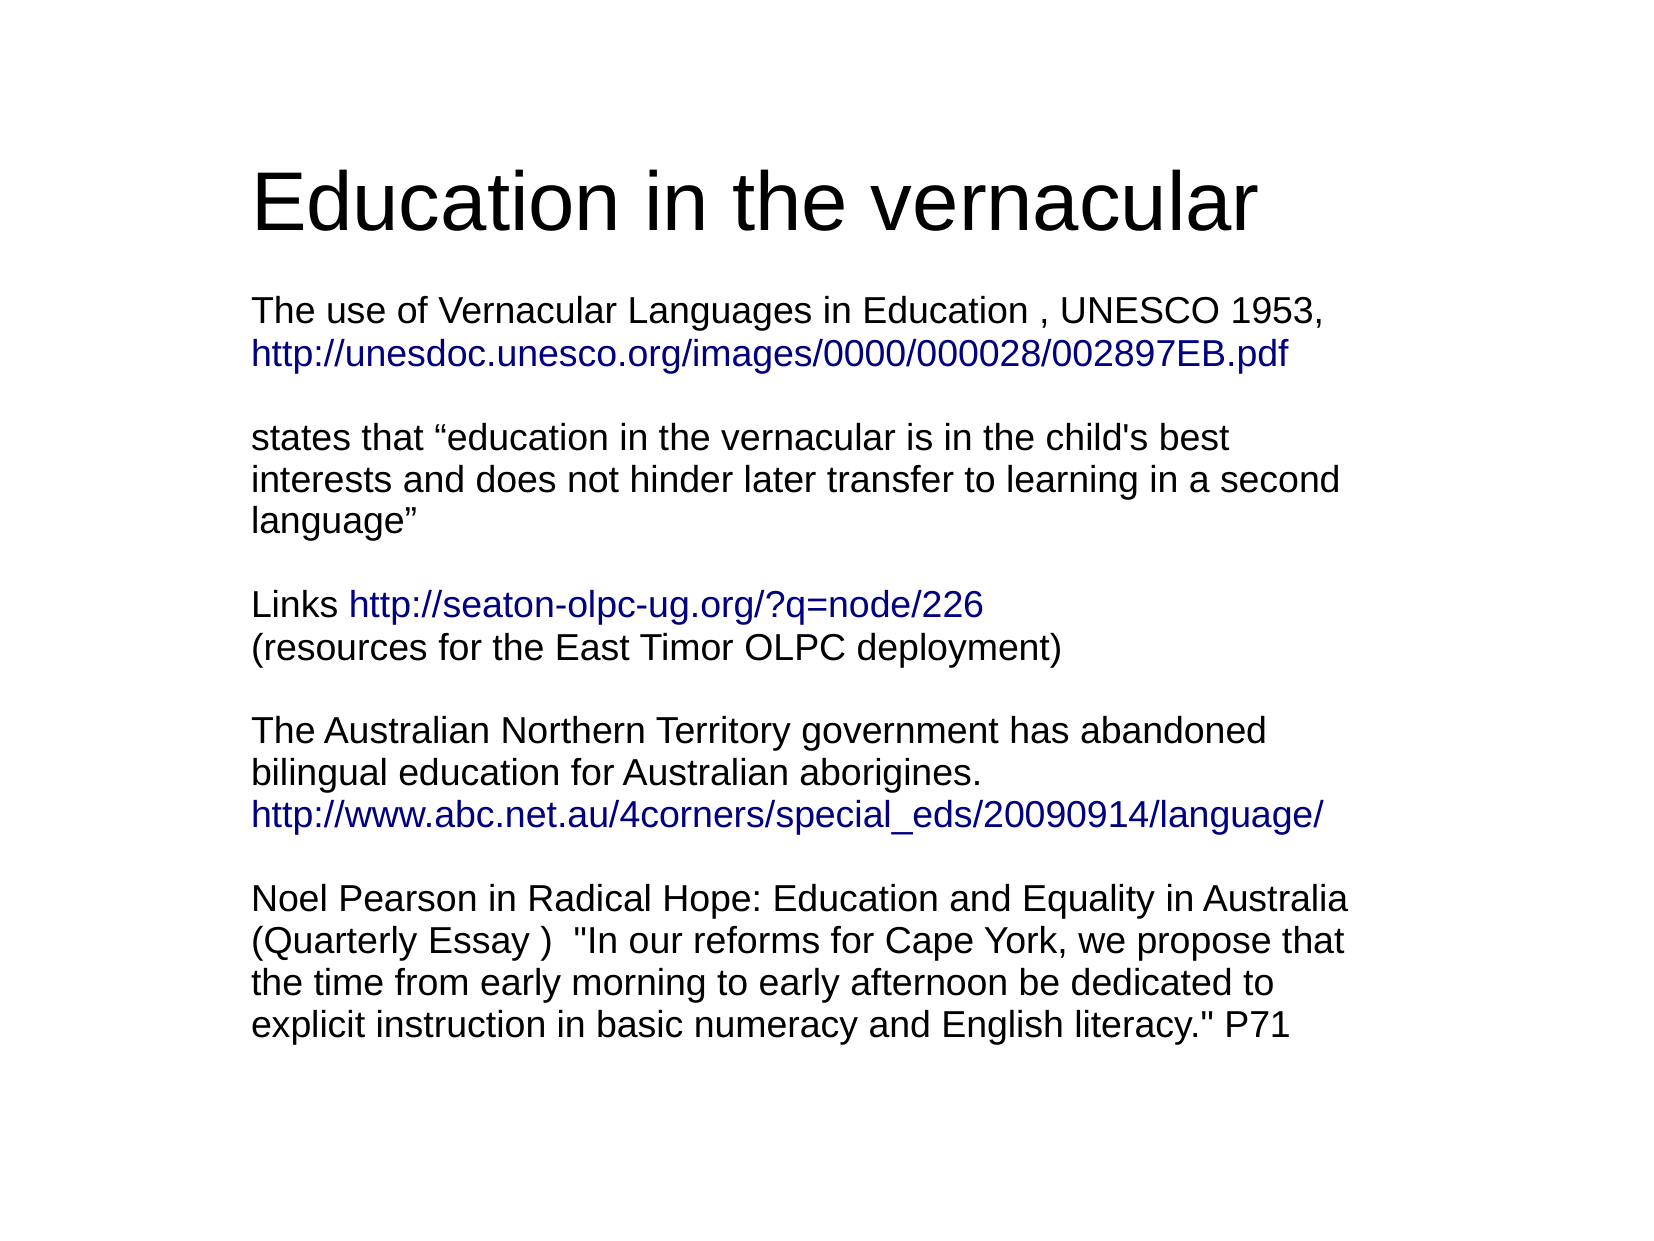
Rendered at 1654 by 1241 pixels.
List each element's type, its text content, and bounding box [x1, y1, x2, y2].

text_box Education in the vernacular The use of Vernacular Languages in Education , UNESCO 1953, http://unesdoc.unesco.org/images/0000/000028/002897EB.pdf states that “education in the vernacular is in the child's best interests and does not hinder later transfer to learning in a second language” Links http://seaton-olpc-ug.org/?q=node/226 (resources for the East Timor OLPC deployment) The Australian Northern Territory government has abandoned bilingual education for Australian aborigines. http://www.abc.net.au/4corners/special_eds/20090914/language/ Noel Pearson in Radical Hope: Education and Equality in Australia (Quarterly Essay ) "In our reforms for Cape York, we propose that the time from early morning to early afternoon be dedicated to explicit instruction in basic numeracy and English literacy." P71 [236, 147, 1388, 1181]
